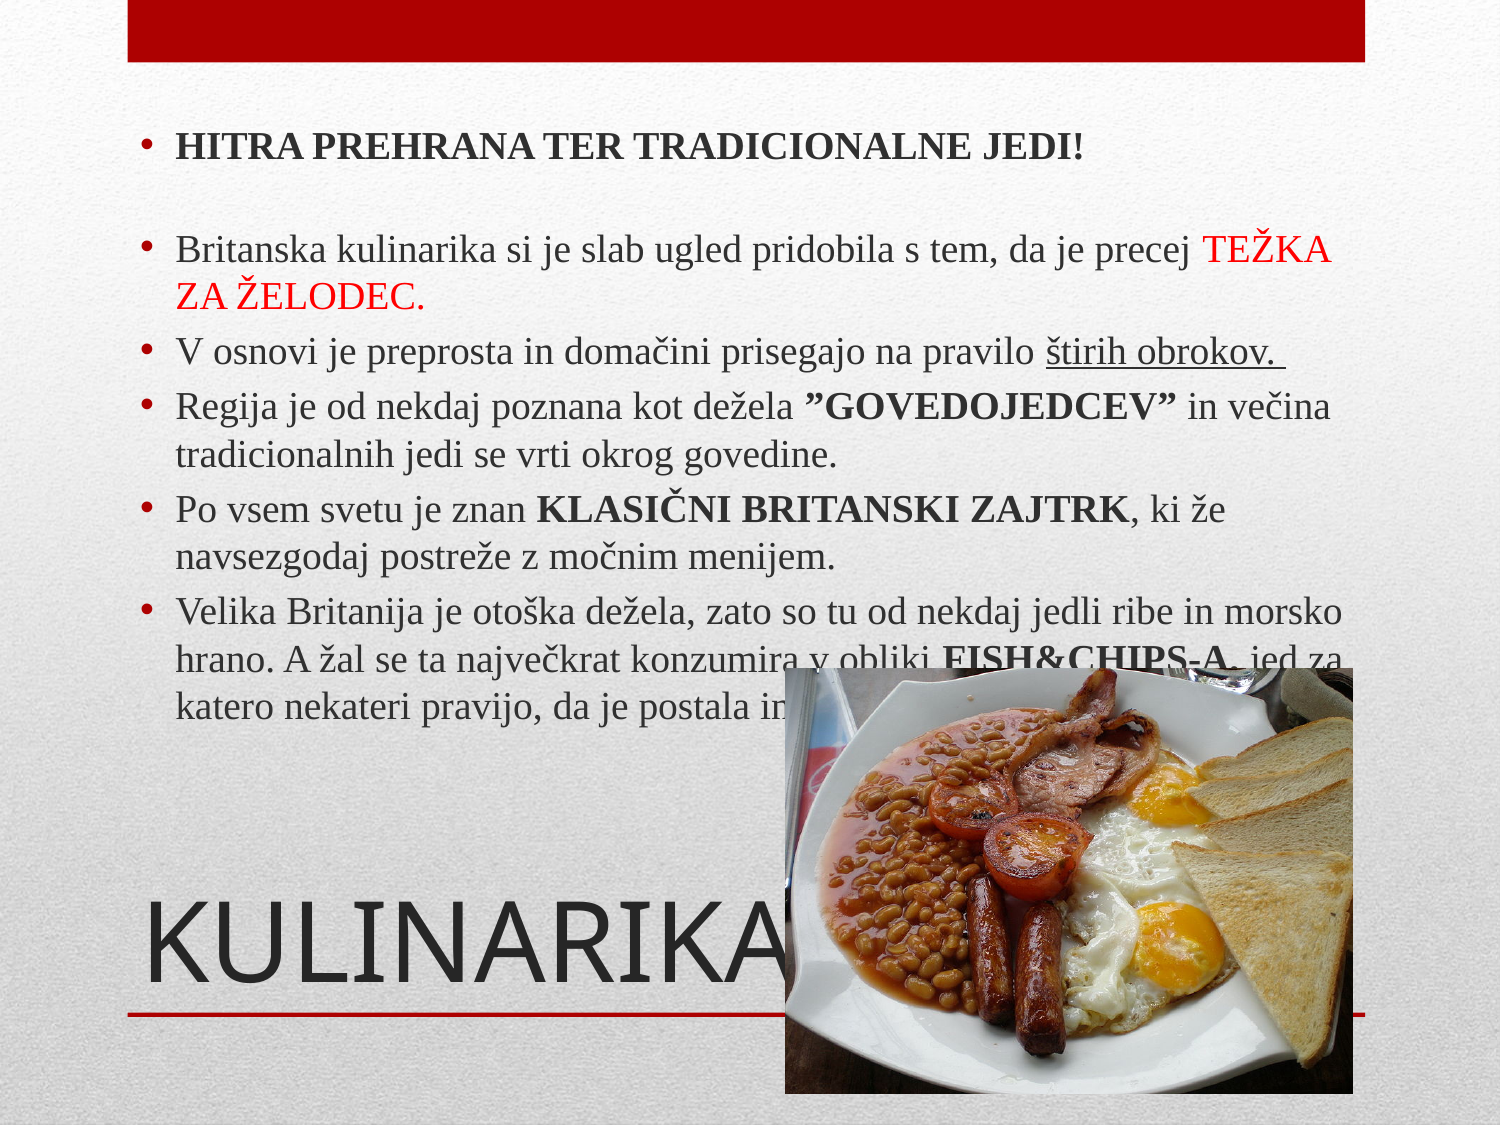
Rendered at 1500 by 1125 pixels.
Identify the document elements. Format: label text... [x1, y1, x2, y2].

title KULINARIKA [125, 750, 785, 1013]
picture [0, 0, 1500, 1125]
list HITRA PREHRANA TER TRADICIONALNE JEDI! Britanska kulinarika si je slab ugled pridobila s tem, da je precej TEŽKA ZA ŽELODEC. V osnovi je preprosta in domačini prisegajo na pravilo štirih obrokov. Regija je od nekdaj poznana kot dežela ”GOVEDOJEDCEV” in večina tradicionalnih jedi se vrti okrog govedine. Po vsem svetu je znan KLASIČNI BRITANSKI ZAJTRK, ki že navsezgodaj postreže z močnim menijem. Velika Britanija je otoška dežela, zato so tu od nekdaj jedli ribe in morsko hrano. A žal se ta največkrat konzumira v obliki FISH&CHIPS-A, jed za katero nekateri pravijo, da je postala institucija. [125, 112, 1363, 750]
